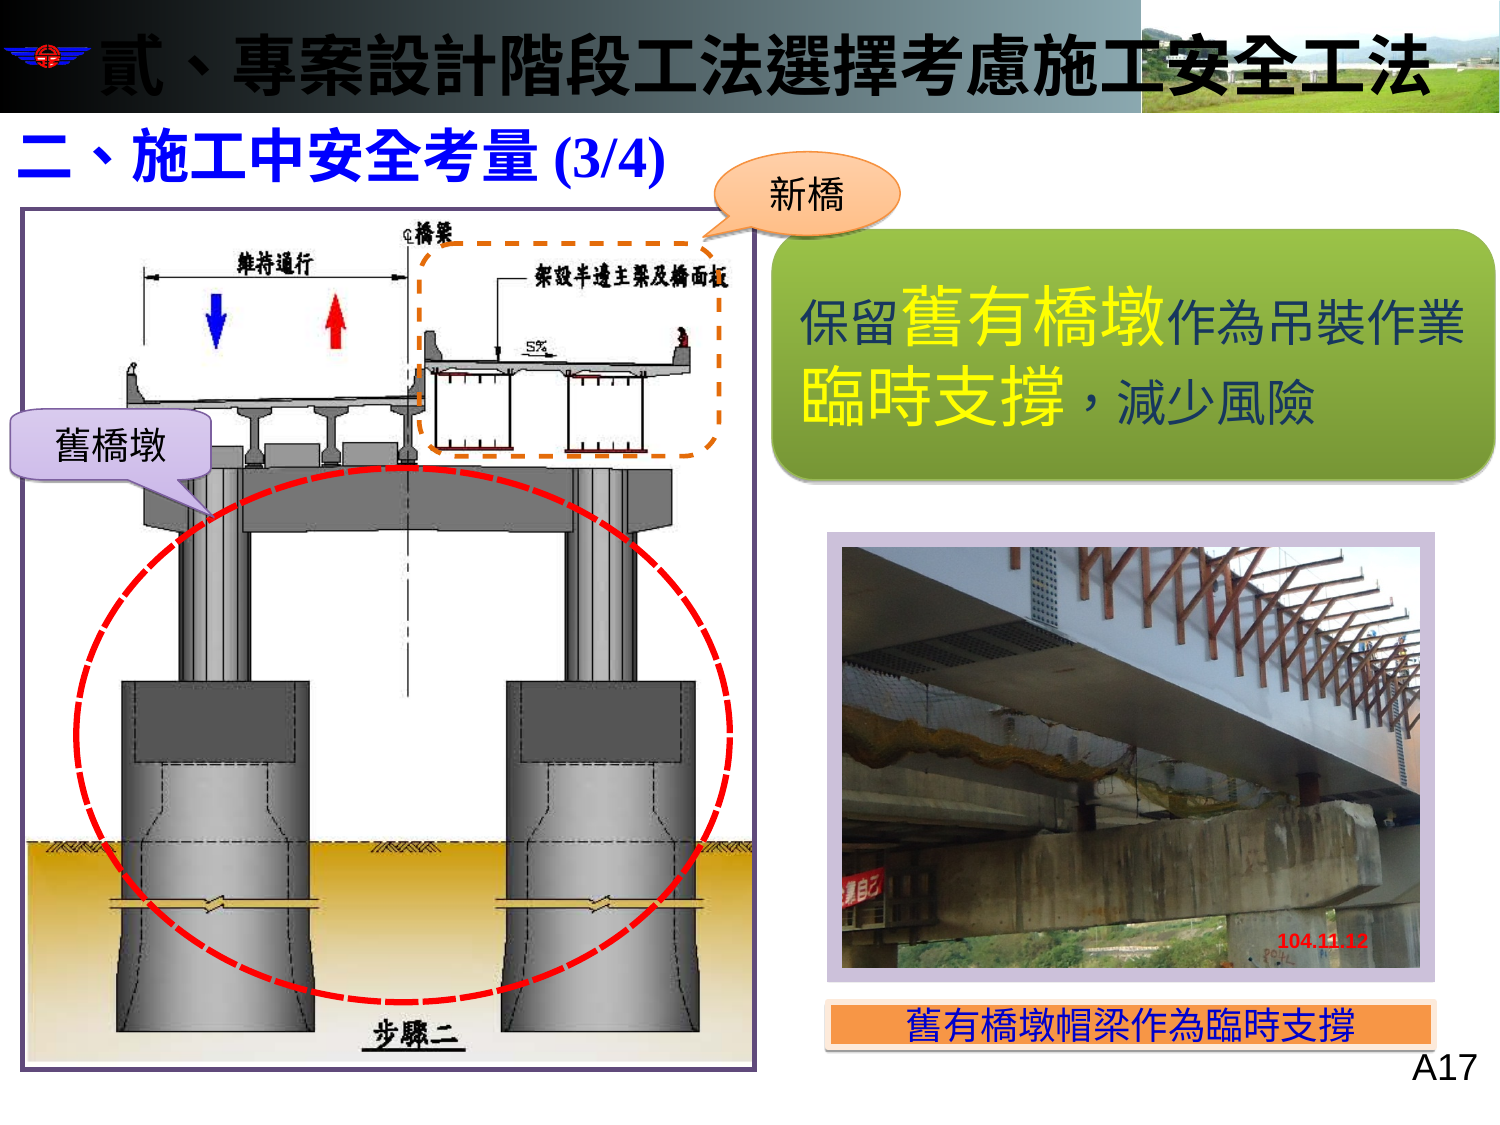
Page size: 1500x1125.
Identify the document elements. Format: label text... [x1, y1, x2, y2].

picture [25, 211, 753, 1067]
text_box 舊橋墩 [10, 408, 214, 518]
text_box 新橋 [702, 151, 901, 238]
text_box 舊有橋墩帽梁作為臨時支撐 [828, 1002, 1434, 1047]
text_box A17 [1397, 1035, 1500, 1096]
text_box 貳、專案設計階段工法選擇考慮施工安全工法 [0, 0, 1448, 115]
text_box 104.11.12 [1262, 920, 1409, 962]
picture [841, 546, 1421, 968]
text_box 保留舊有橋墩作為吊裝作業臨時支撐，減少風險 [772, 229, 1495, 480]
picture [1448, 0, 1500, 113]
text_box 二、施工中安全考量(3/4) [0, 115, 1406, 209]
